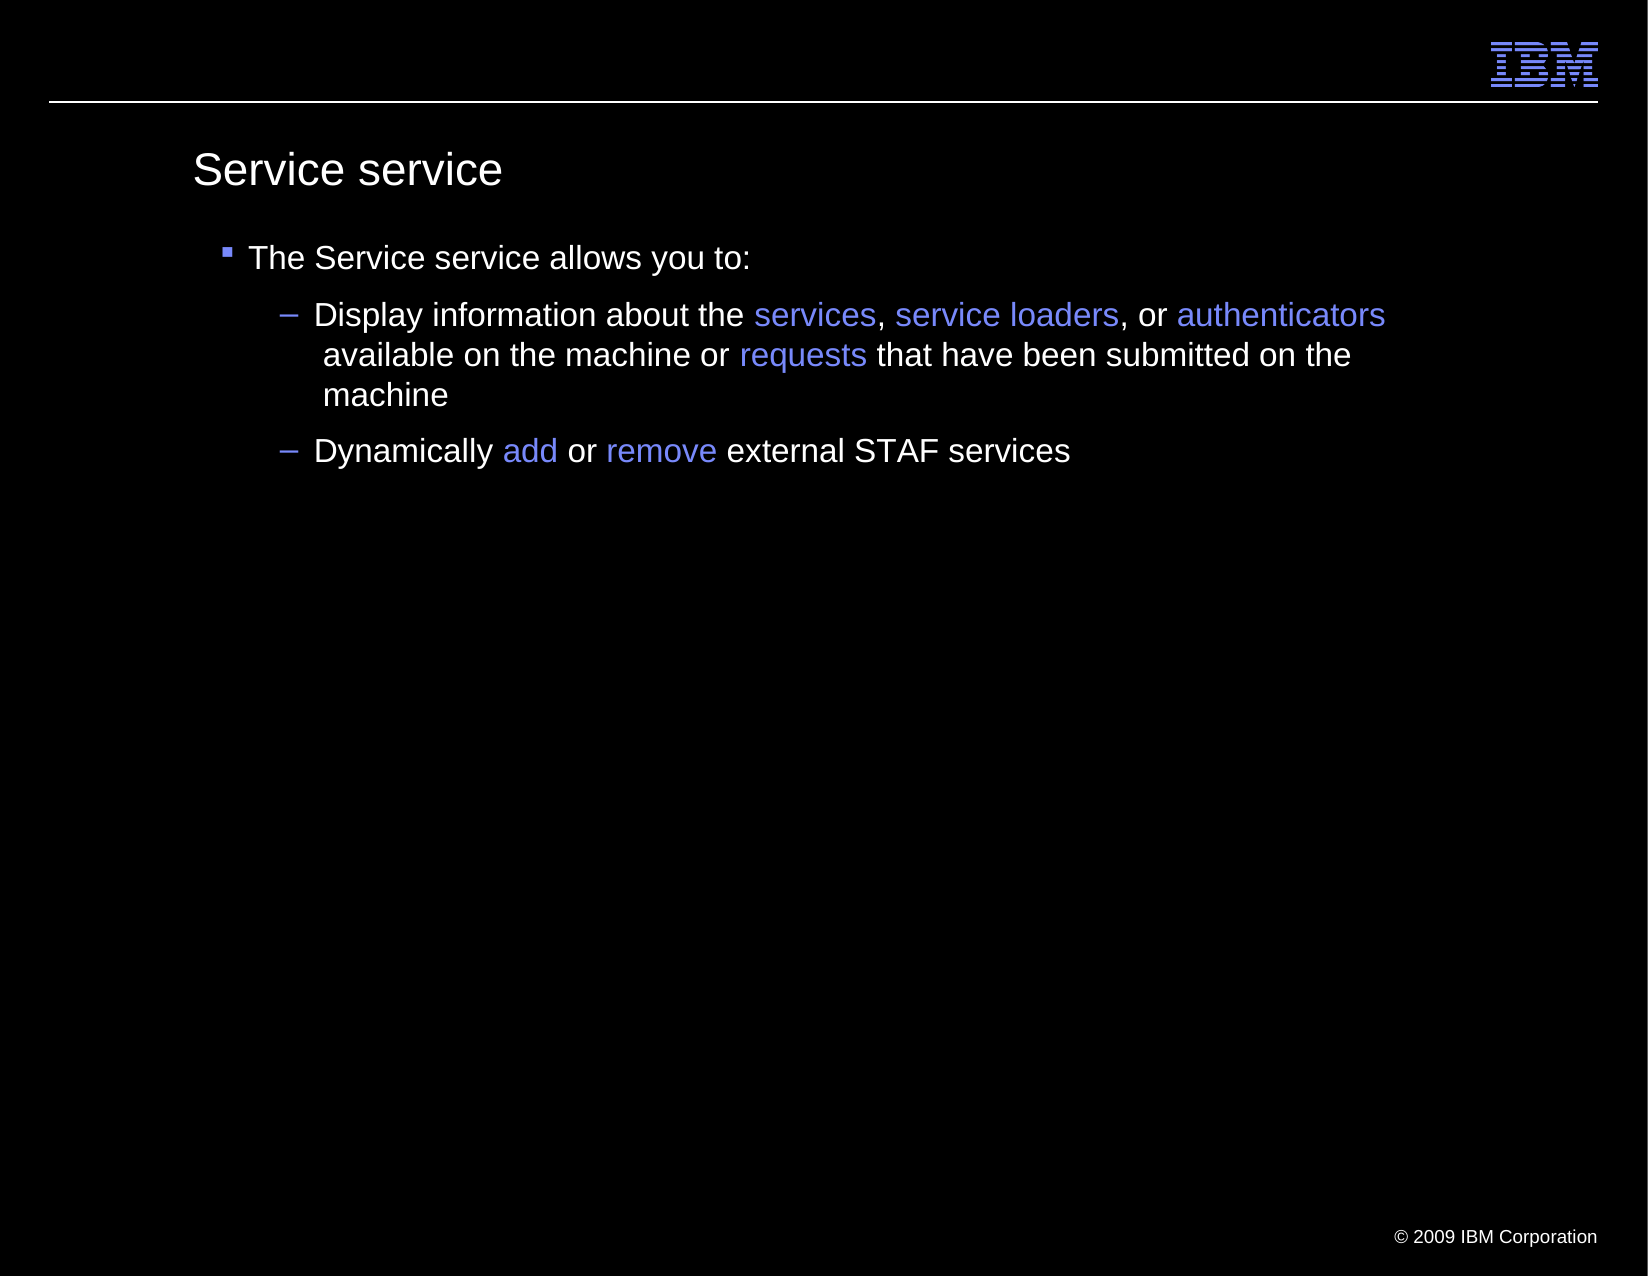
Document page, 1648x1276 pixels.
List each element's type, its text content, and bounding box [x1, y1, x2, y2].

text_box The Service service allows you to: Display information about the services, service loaders, or authenticators available on the machine or requests that have been submitted on the machine Dynamically add or remove external STAF services [219, 236, 1570, 470]
title Service service [175, 137, 1648, 231]
picture [1491, 42, 1598, 87]
